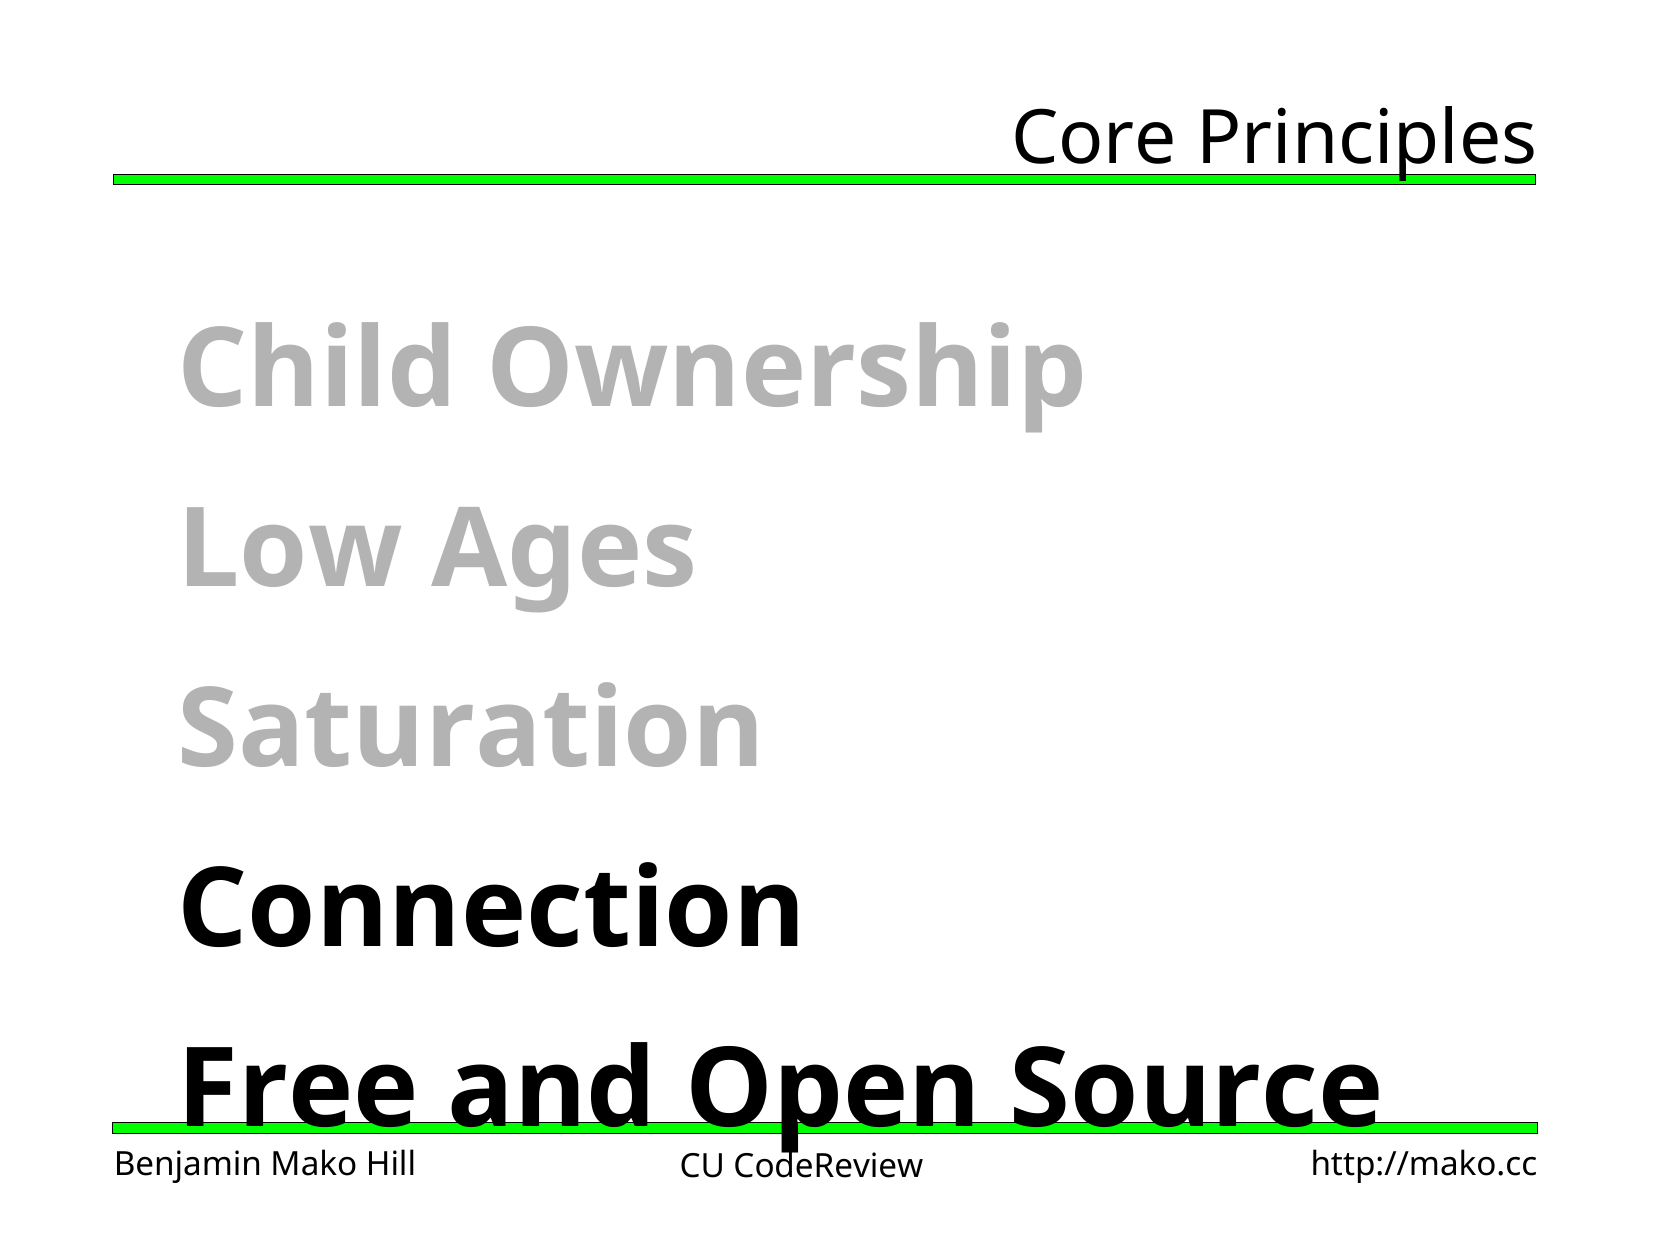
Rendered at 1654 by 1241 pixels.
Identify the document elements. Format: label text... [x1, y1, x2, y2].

list Child Ownership Low Ages Saturation Connection Free and Open Source [141, 825, 1538, 1126]
text_box [74, 262, 1538, 825]
title Core Principles [125, 70, 1538, 198]
